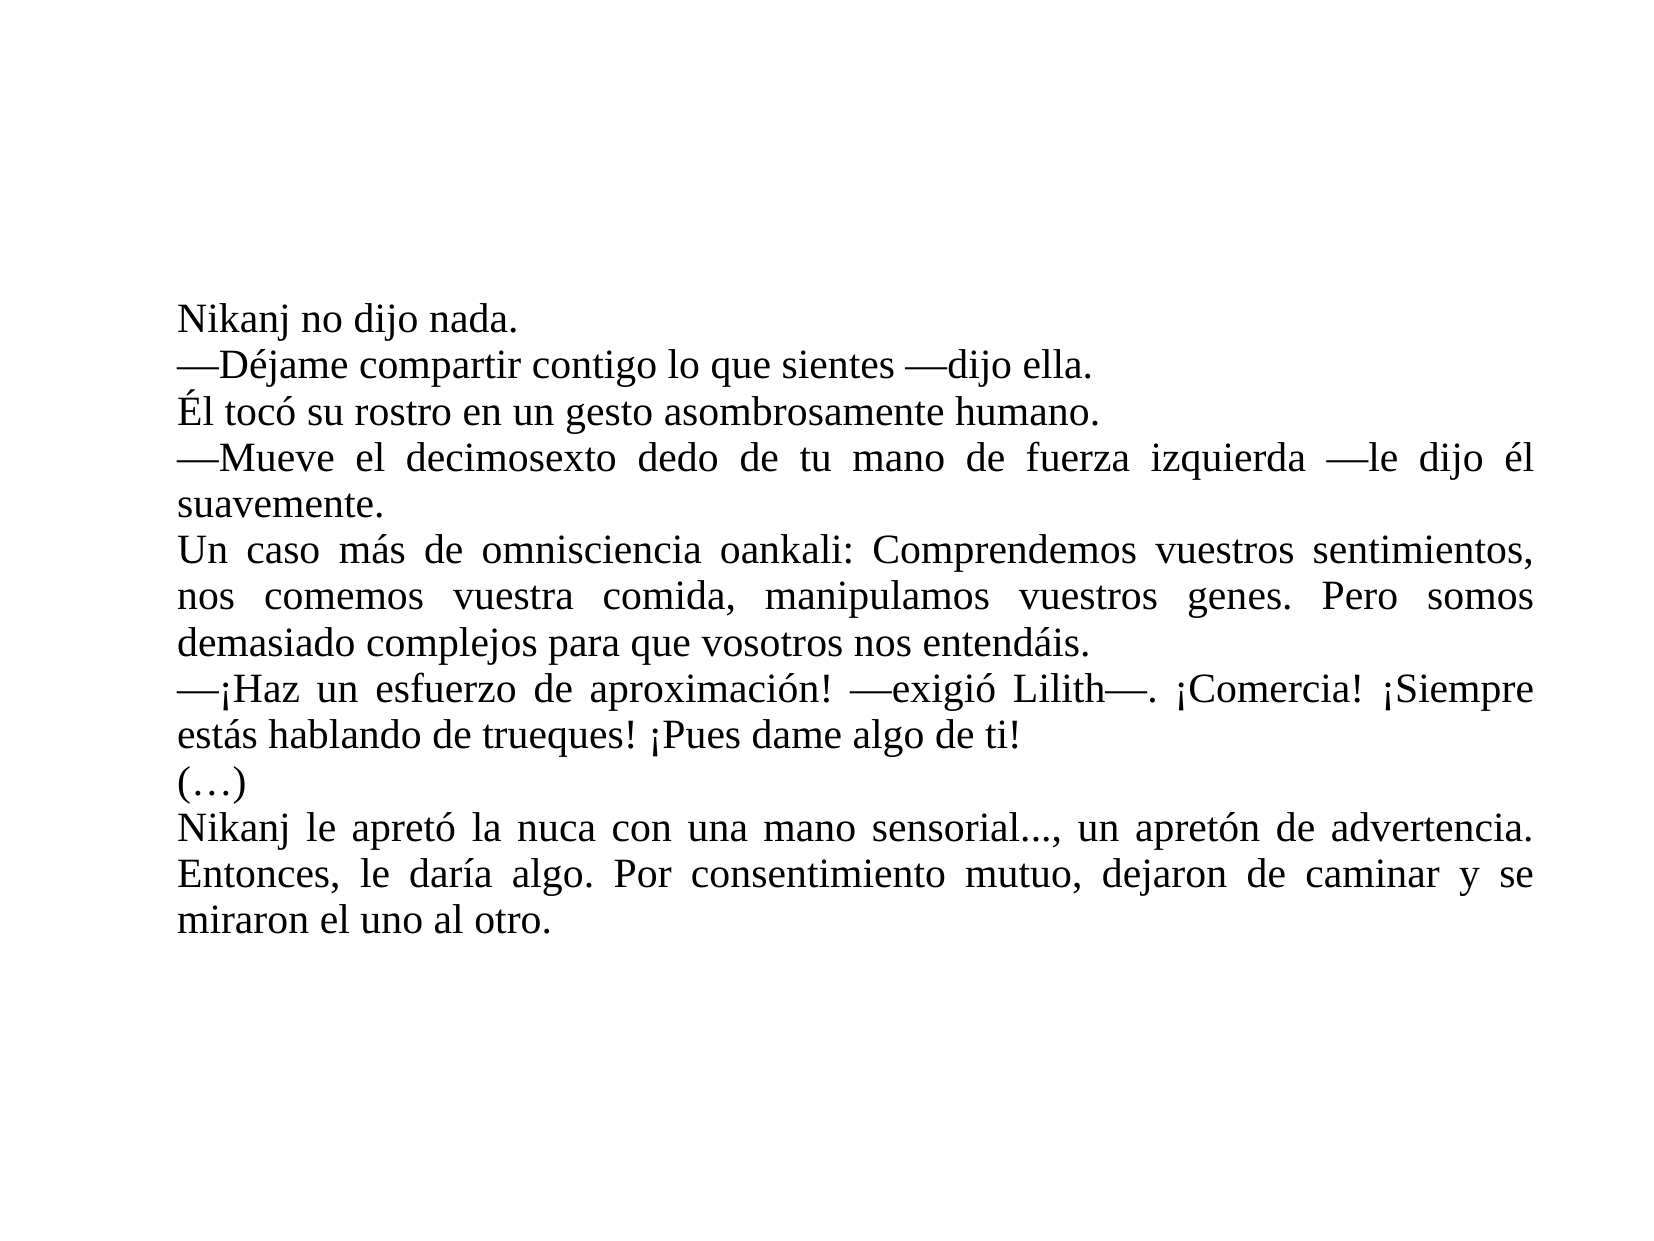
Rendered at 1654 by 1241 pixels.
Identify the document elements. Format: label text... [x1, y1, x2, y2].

subtitle Nikanj no dijo nada. —Déjame compartir contigo lo que sientes —dijo ella. Él tocó su rostro en un gesto asombrosamente humano. —Mueve el decimosexto dedo de tu mano de fuerza izquierda —le dijo él suavemente. Un caso más de omnisciencia oankali: Comprendemos vuestros sentimientos, nos comemos vuestra comida, manipulamos vuestros genes. Pero somos demasiado complejos para que vosotros nos entendáis. —¡Haz un esfuerzo de aproximación! —exigió Lilith—. ¡Comercia! ¡Siempre estás hablando de trueques! ¡Pues dame algo de ti! (…) Nikanj le apretó la nuca con una mano sensorial..., un apretón de advertencia. Entonces, le daría algo. Por consentimiento mutuo, dejaron de caminar y se miraron el uno al otro. [177, 295, 1536, 943]
